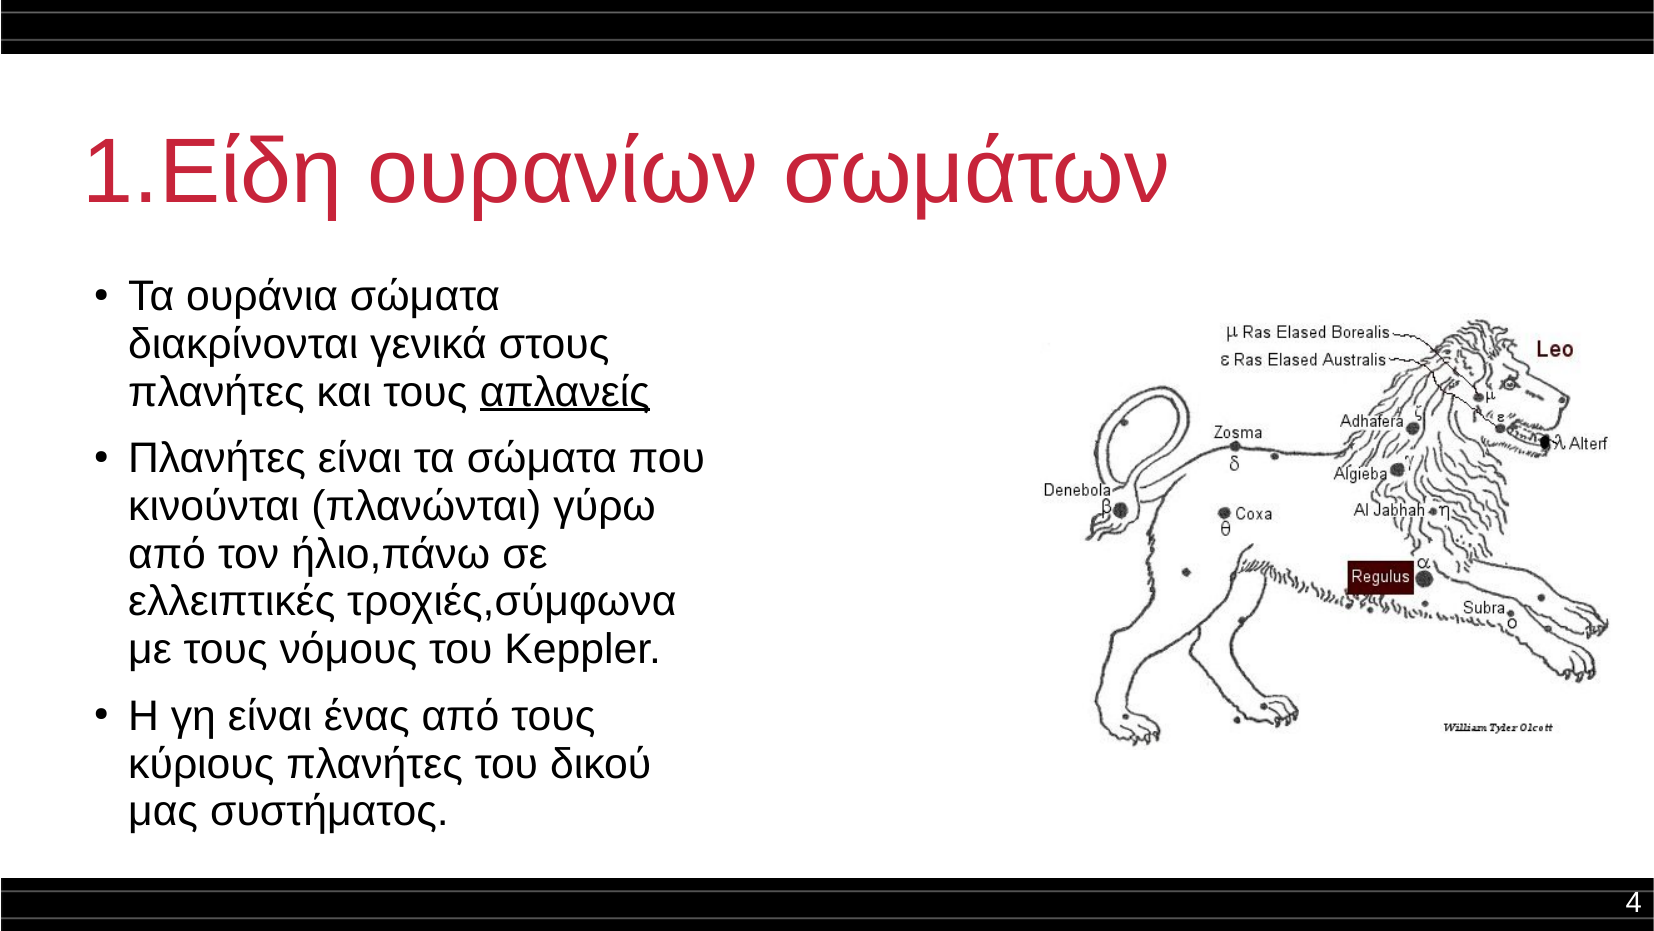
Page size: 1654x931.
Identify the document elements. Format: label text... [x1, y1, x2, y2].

picture [1, 878, 1654, 931]
list Τα ουράνια σώματα διακρίνονται γενικά στους πλανήτες και τους απλανείς Πλανήτες είναι τα σώματα που κινούνται (πλανώνται) γύρω από τον ήλιο,πάνω σε ελλειπτικές τροχιές,σύμφωνα με τους νόμους του Keppler. H γη είναι ένας από τους κύριους πλανήτες του δικού μας συστήματος. [82, 271, 713, 851]
title 1.Είδη ουρανίων σωμάτων [82, 92, 1571, 249]
picture [1040, 313, 1613, 751]
picture [1, 0, 1654, 54]
